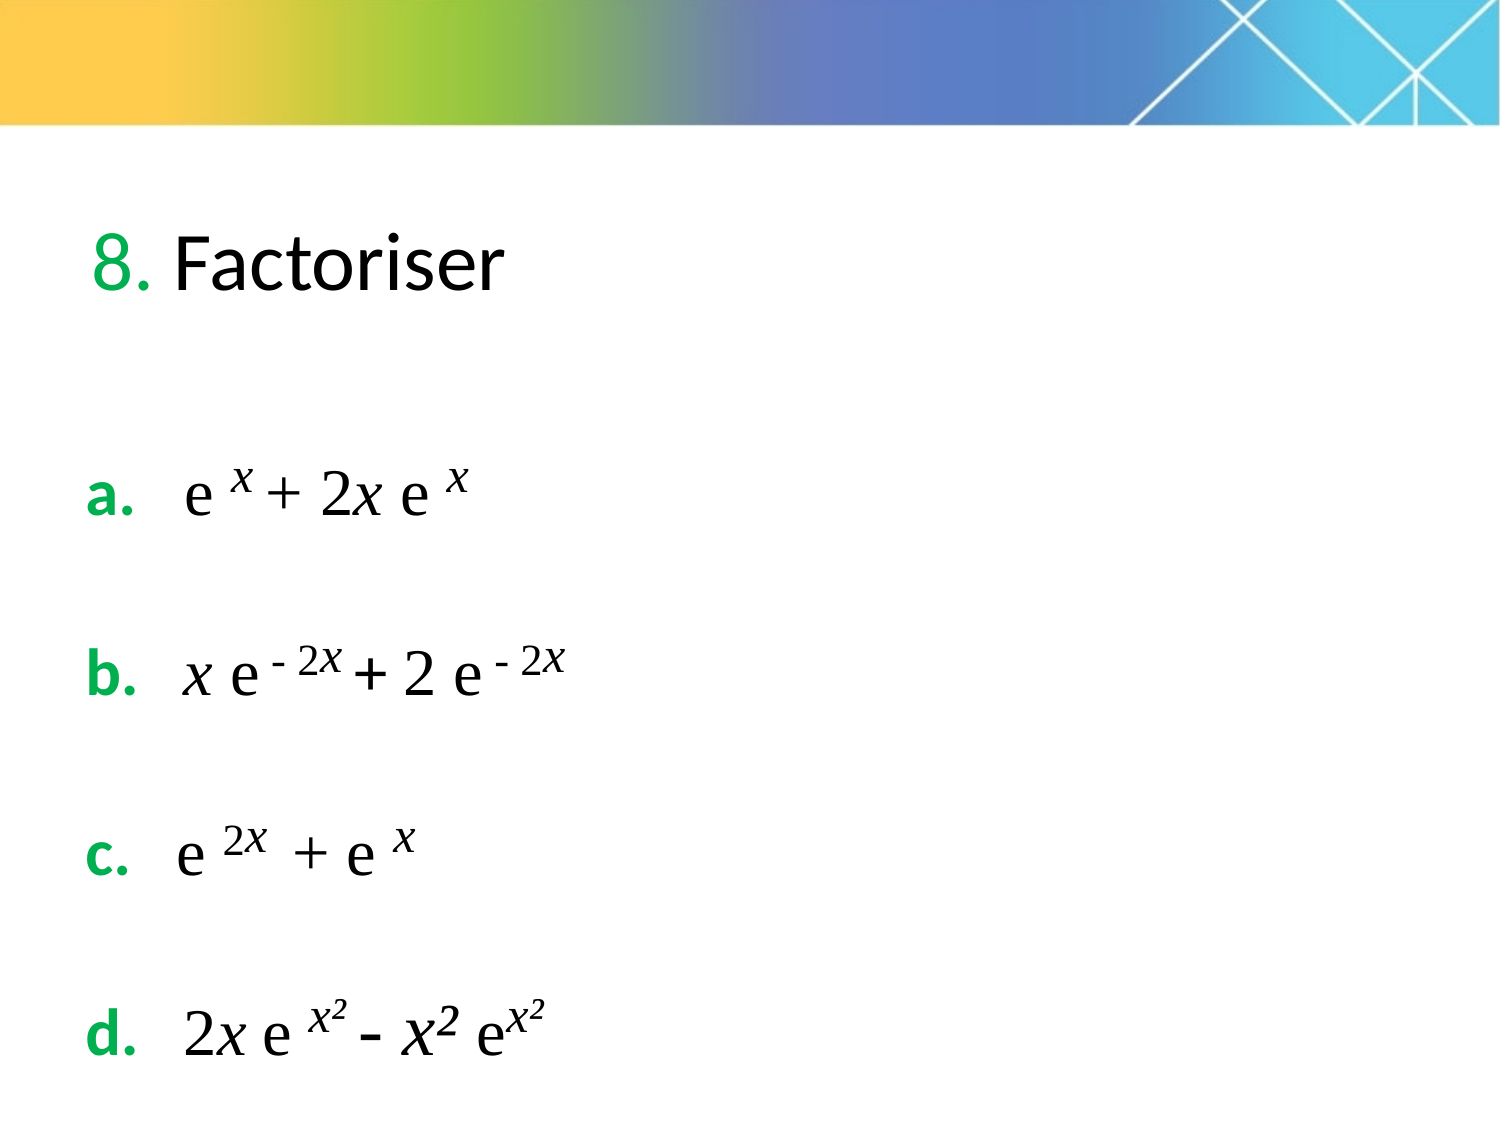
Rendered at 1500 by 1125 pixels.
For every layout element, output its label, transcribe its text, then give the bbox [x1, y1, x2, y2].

title 8. Factoriser [76, 164, 1500, 351]
text_box a. e x + 2x e x b. x e - 2x + 2 e - 2x c. e 2x + e x d. 2x e x² - x² ex² [70, 342, 1465, 1125]
